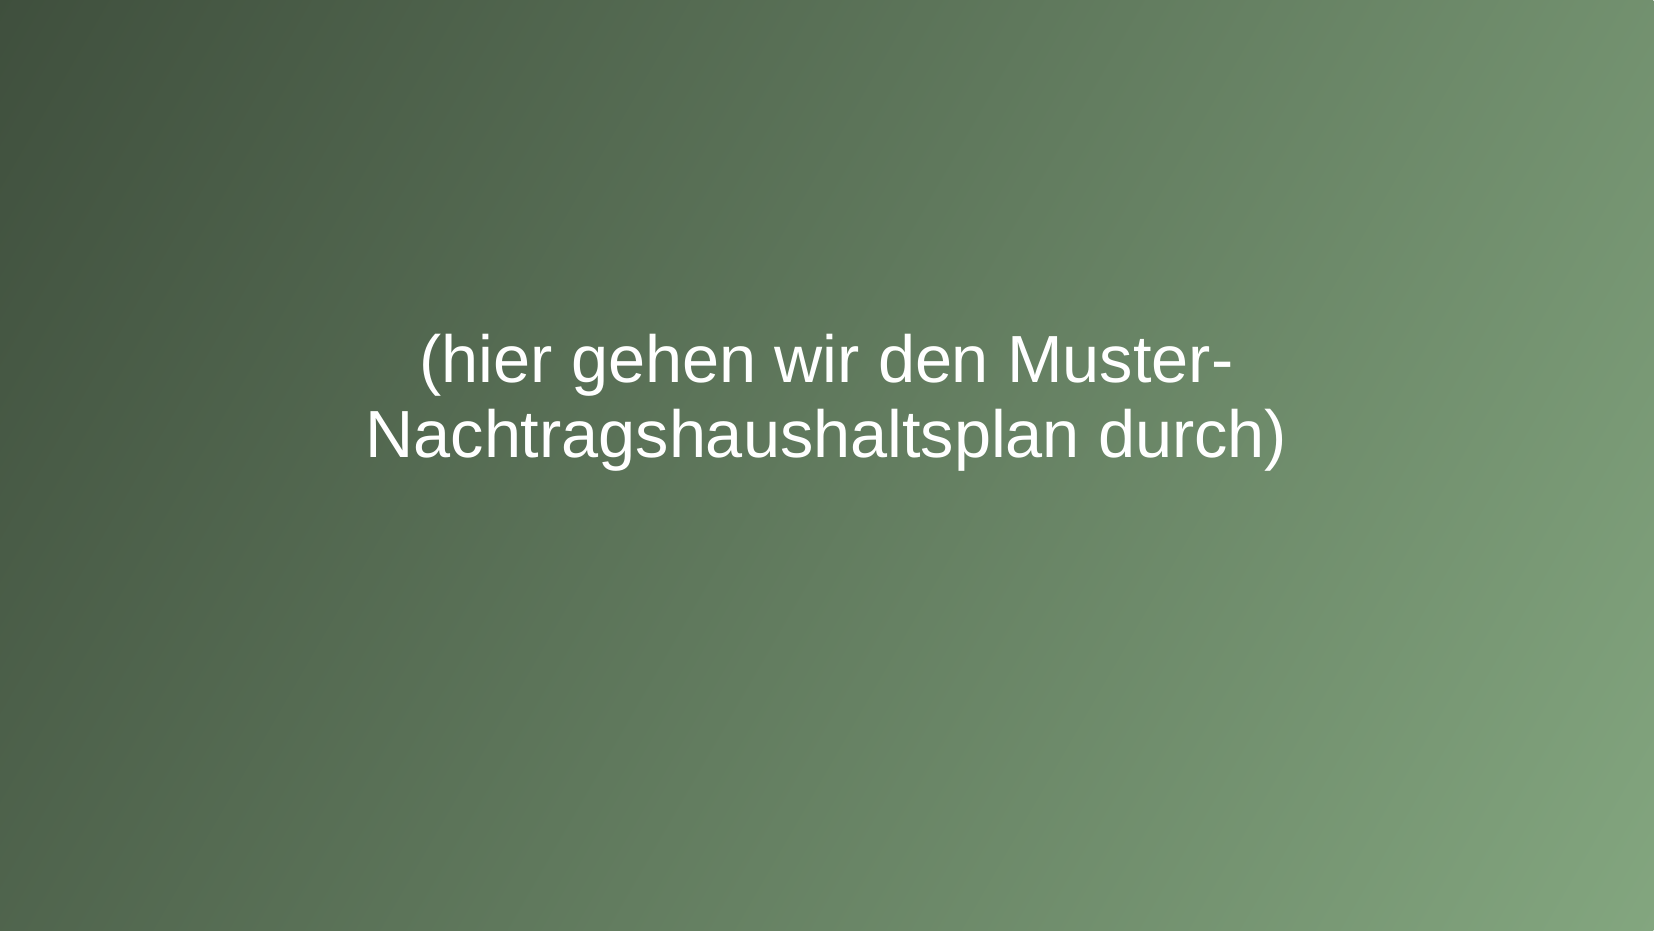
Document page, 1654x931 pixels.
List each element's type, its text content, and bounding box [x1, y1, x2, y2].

subtitle (hier gehen wir den Muster-Nachtragshaushaltsplan durch) [82, 37, 1571, 757]
